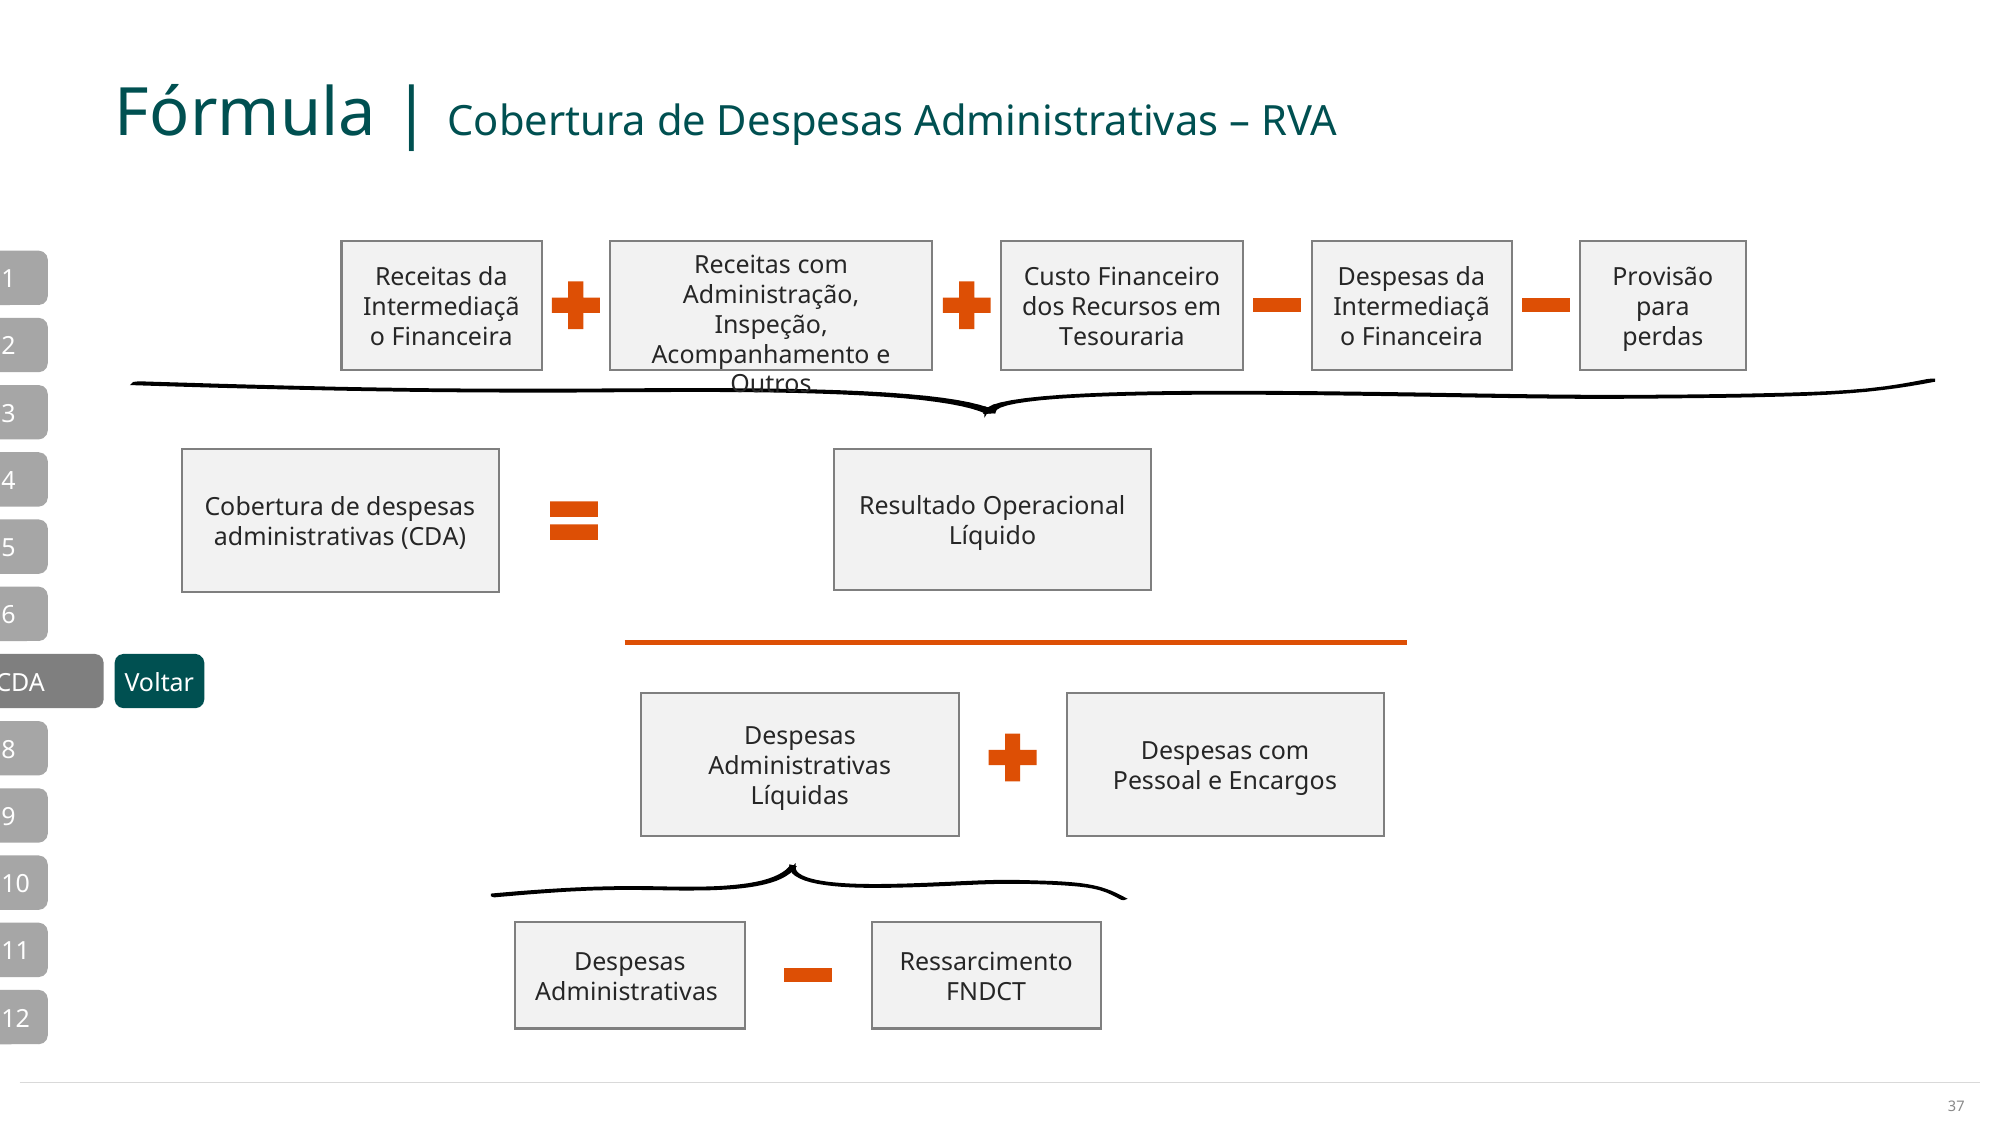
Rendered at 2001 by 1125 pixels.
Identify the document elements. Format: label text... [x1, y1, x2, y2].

text_box Despesas da Intermediação Financeira [1312, 241, 1512, 370]
text_box 10 [0, 855, 48, 910]
text_box [808, 380, 1935, 413]
text_box [784, 968, 832, 982]
title Fórmula | Cobertura de Despesas Administrativas – RVA [99, 45, 1900, 173]
text_box [942, 281, 991, 330]
text_box Receitas com Administração, Inspeção, Acompanhamento e Outros [610, 241, 932, 370]
text_box [1253, 298, 1301, 312]
text_box 11 [0, 922, 48, 978]
text_box Resultado Operacional Líquido [834, 449, 1151, 590]
text_box Cobertura de despesas administrativas (CDA) [182, 449, 499, 592]
text_box Custo Financeiro dos Recursos em Tesouraria [1001, 241, 1243, 370]
text_box 6 [0, 586, 48, 642]
text_box 9 [0, 788, 48, 843]
text_box 1 [0, 250, 48, 306]
text_box Despesas com Pessoal e Encargos [1067, 693, 1384, 836]
text_box [492, 866, 1124, 899]
text_box CDA [0, 653, 104, 709]
text_box Despesas Administrativas Líquidas [641, 693, 959, 836]
text_box 2 [0, 317, 48, 373]
text_box [1522, 298, 1570, 312]
text_box Provisão para perdas [1580, 241, 1746, 370]
text_box 3 [0, 385, 48, 440]
text_box [550, 501, 598, 517]
text_box [988, 733, 1037, 782]
text_box Receitas da Intermediação Financeira [342, 241, 542, 370]
text_box [551, 281, 600, 330]
text_box 8 [0, 721, 48, 776]
text_box Despesas Administrativas [515, 922, 745, 1029]
text_box 12 [0, 989, 48, 1045]
text_box 4 [0, 452, 48, 507]
text_box Voltar [114, 653, 205, 709]
text_box [550, 524, 598, 540]
text_box 5 [0, 519, 48, 574]
text_box Ressarcimento FNDCT [872, 922, 1101, 1029]
text_box [133, 382, 734, 392]
